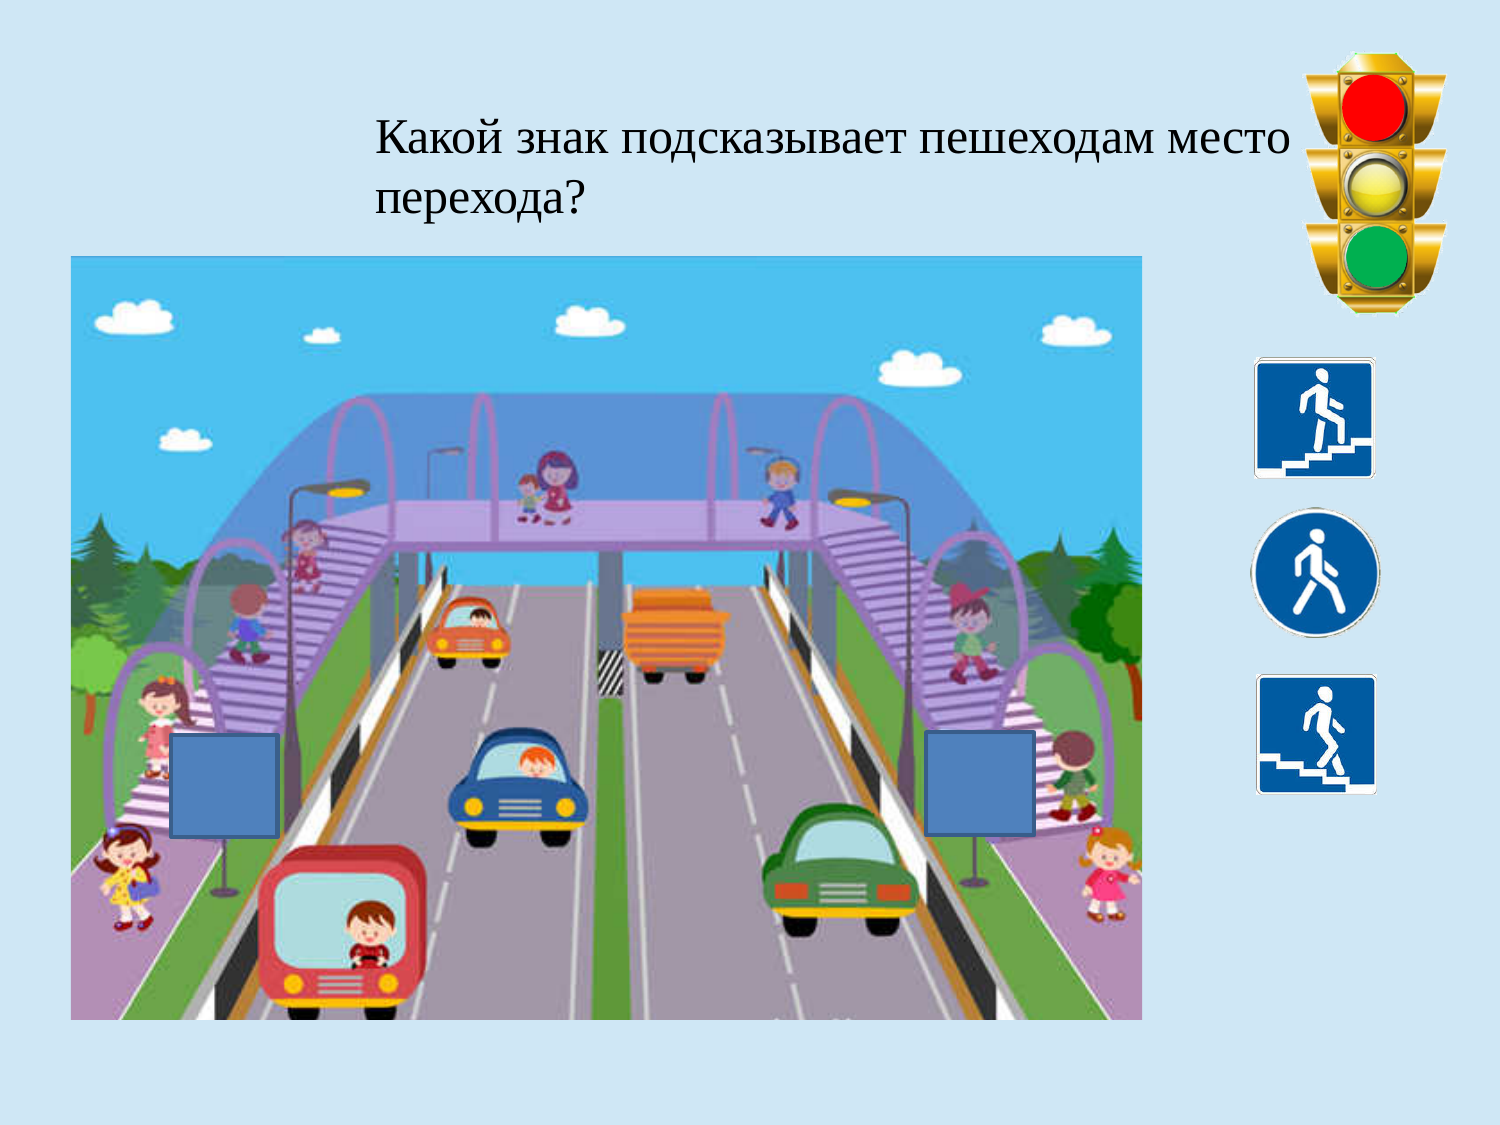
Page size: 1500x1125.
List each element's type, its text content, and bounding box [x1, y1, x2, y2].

picture [70, 256, 1143, 1020]
picture [1250, 507, 1381, 638]
text_box [1342, 74, 1405, 141]
picture [1254, 357, 1376, 479]
text_box [171, 734, 278, 837]
title Какой знак подсказывает пешеходам место перехода? [360, 96, 1293, 227]
picture [1256, 674, 1377, 795]
picture [1293, 42, 1460, 319]
